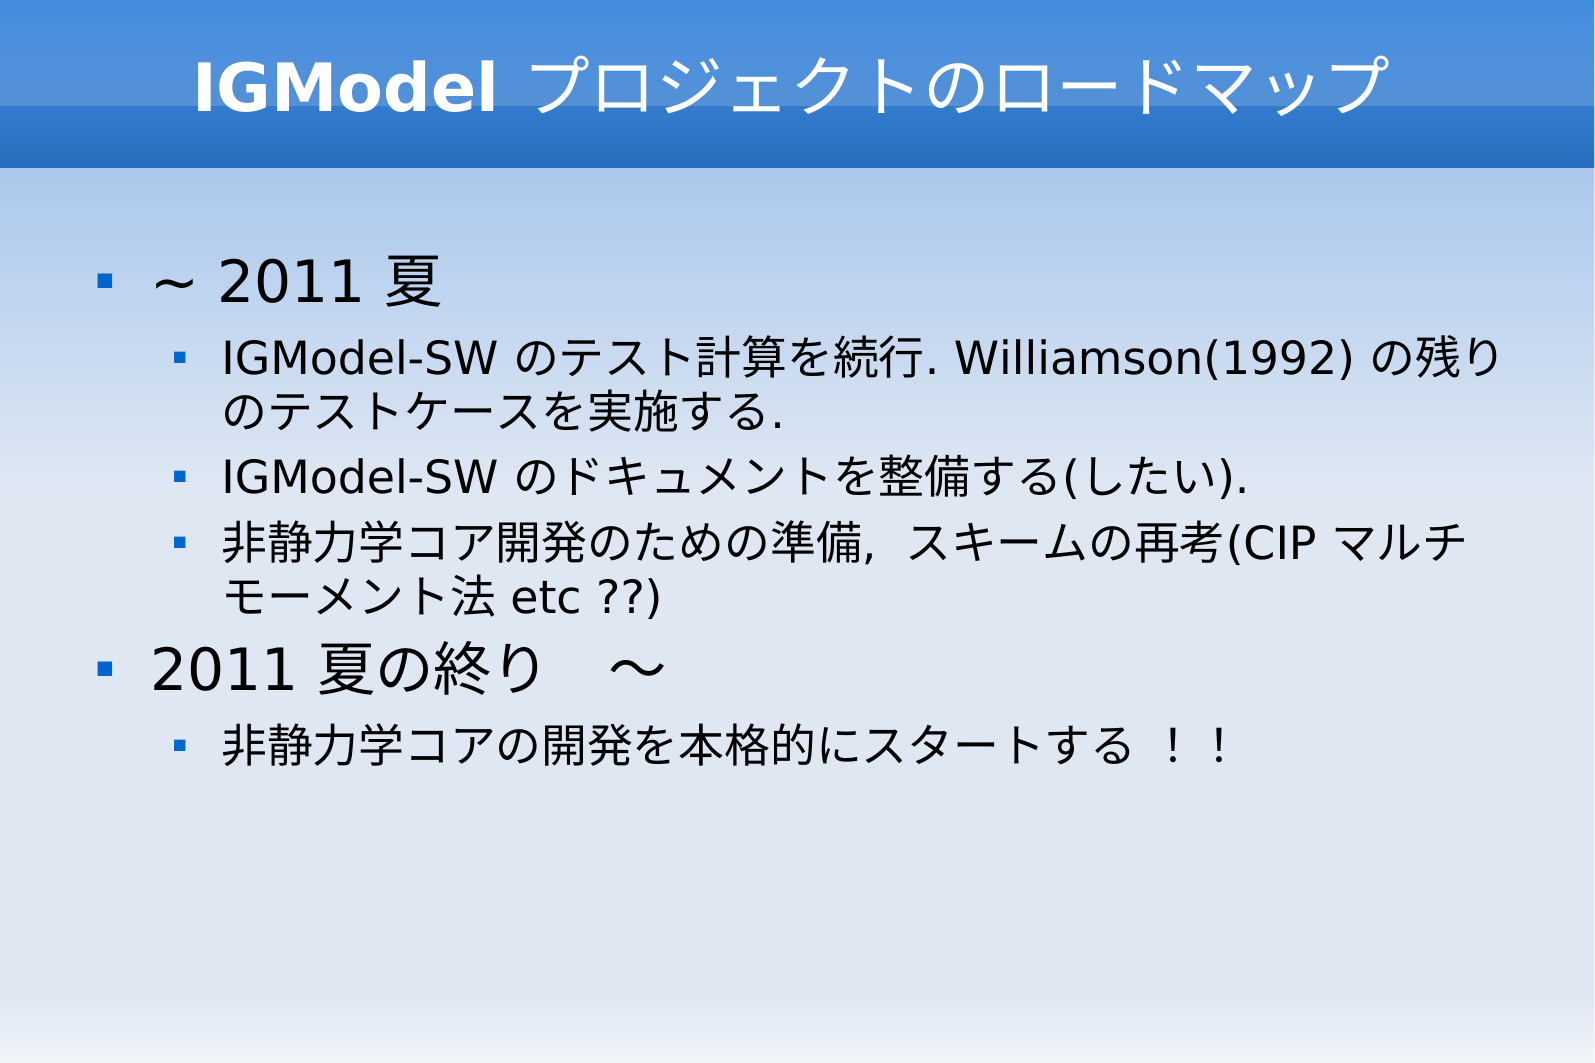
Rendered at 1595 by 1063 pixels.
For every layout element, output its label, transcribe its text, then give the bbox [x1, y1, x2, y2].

title IGModel プロジェクトのロードマップ [74, 0, 1510, 178]
list ~ 2011 夏 IGModel-SW のテスト計算を続行. Williamson(1992) の残りのテストケースを実施する. IGModel-SW のドキュメントを整備する(したい). 非静力学コア開発のための準備, スキームの再考(CIP マルチモーメント法 etc ??) 2011 夏の終り 〜 非静力学コアの開発を本格的にスタートする ！！ [79, 248, 1515, 951]
picture [0, 0, 1595, 1063]
